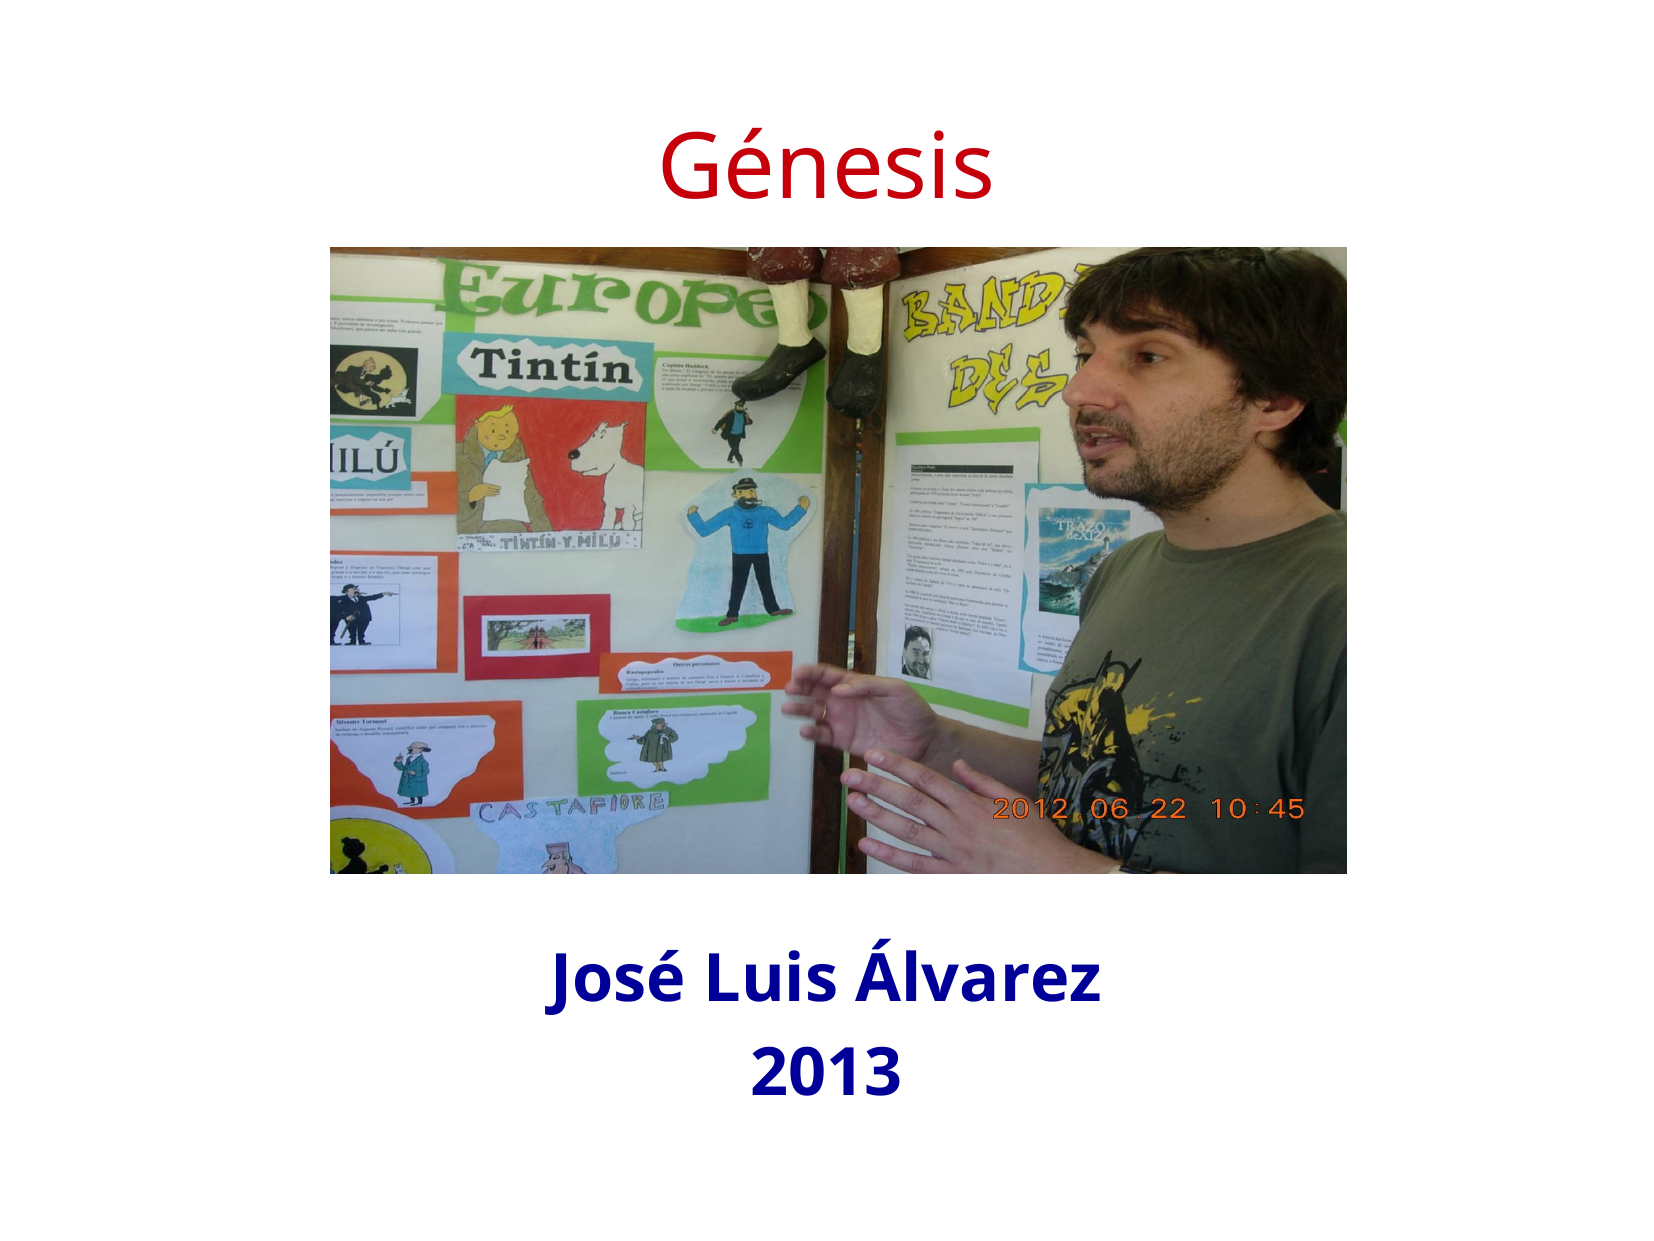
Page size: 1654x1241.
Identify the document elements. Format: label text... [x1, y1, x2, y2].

title Génesis [82, 49, 1571, 257]
subtitle José Luis Álvarez 2013 [82, 290, 1571, 1109]
picture [330, 247, 1347, 874]
